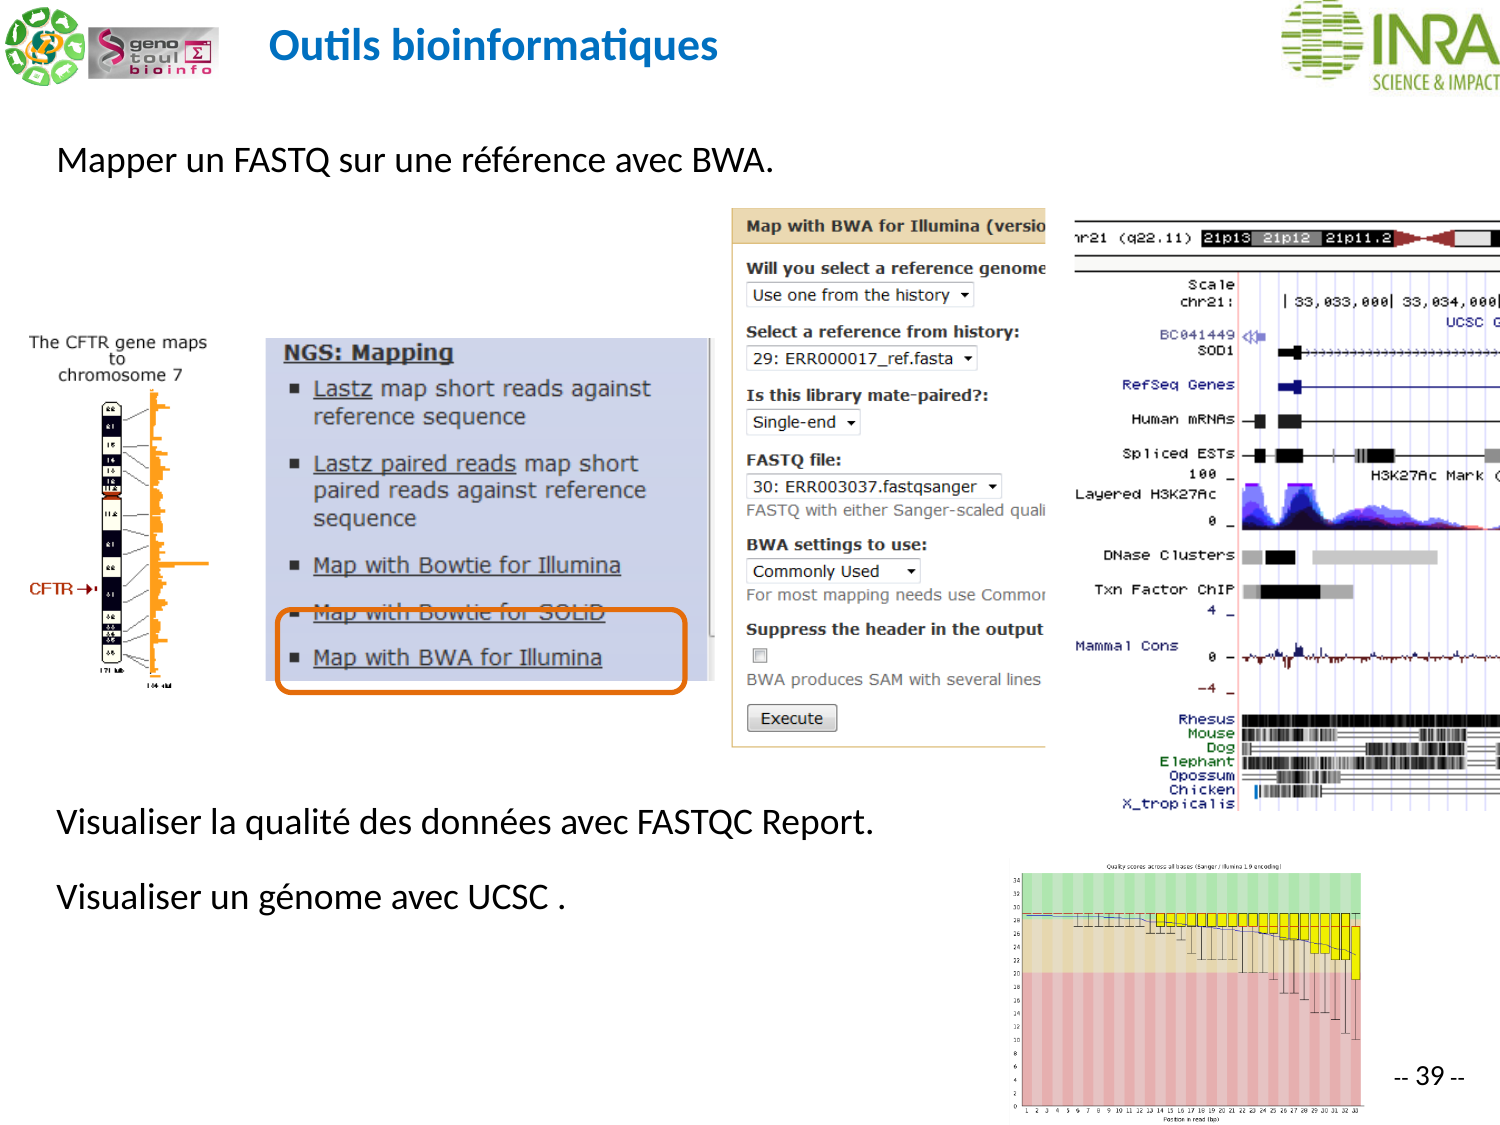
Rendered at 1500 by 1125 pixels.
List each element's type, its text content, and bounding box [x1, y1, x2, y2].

picture [726, 208, 1046, 752]
picture [88, 27, 219, 79]
picture [265, 338, 715, 681]
picture [29, 326, 210, 373]
text_box Visualiser la qualité des données avec FASTQC Report. Visualiser un génome avec UCSC . [41, 799, 1294, 927]
picture [281, 613, 682, 681]
picture [1074, 219, 1500, 811]
text_box Mapper un FASTQ sur une référence avec BWA. [41, 137, 1500, 190]
picture [1281, 0, 1500, 110]
picture [1009, 858, 1365, 1125]
picture [5, 7, 85, 86]
picture [29, 401, 210, 688]
text_box Outils bioinformatiques [253, 19, 1270, 90]
text_box http://www.genomenewsnetwork.org/ [0, 373, 242, 401]
